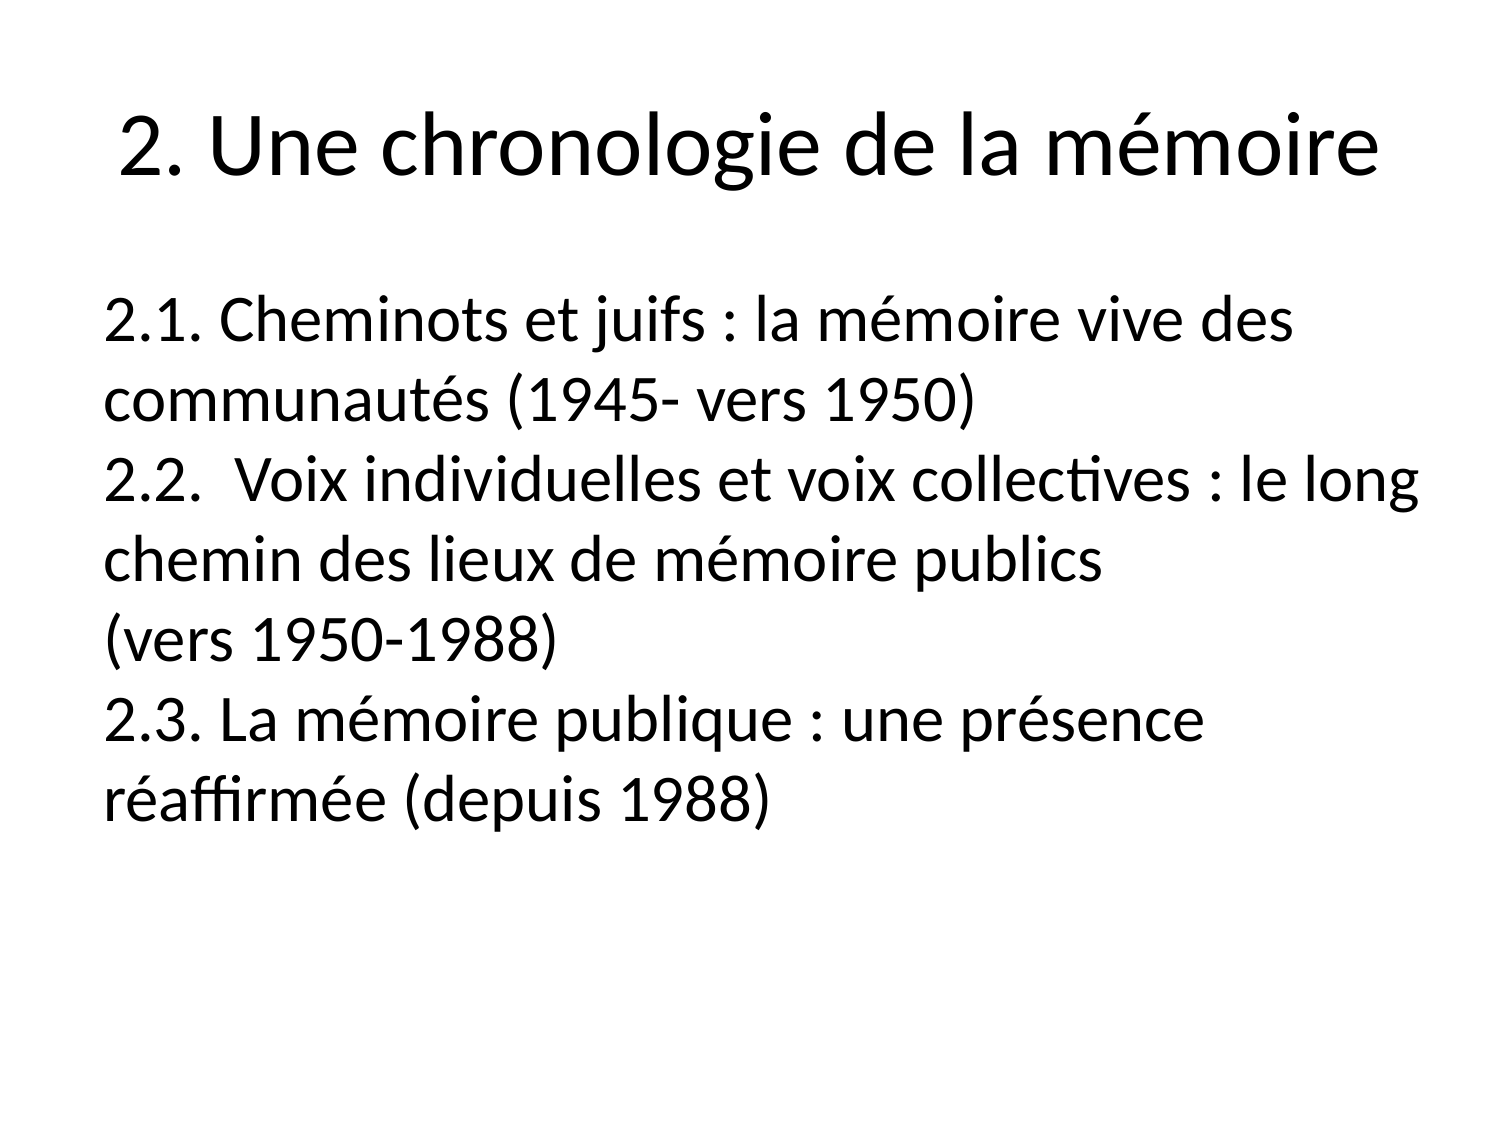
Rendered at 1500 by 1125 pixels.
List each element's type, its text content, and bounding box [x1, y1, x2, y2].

text_box 2.1. Cheminots et juifs : la mémoire vive des communautés (1945- vers 1950) 2.2. Voix individuelles et voix collectives : le long chemin des lieux de mémoire publics (vers 1950-1988) 2.3. La mémoire publique : une présence réaffirmée (depuis 1988) [88, 267, 1439, 1010]
text_box 2. Une chronologie de la mémoire [75, 45, 1425, 233]
